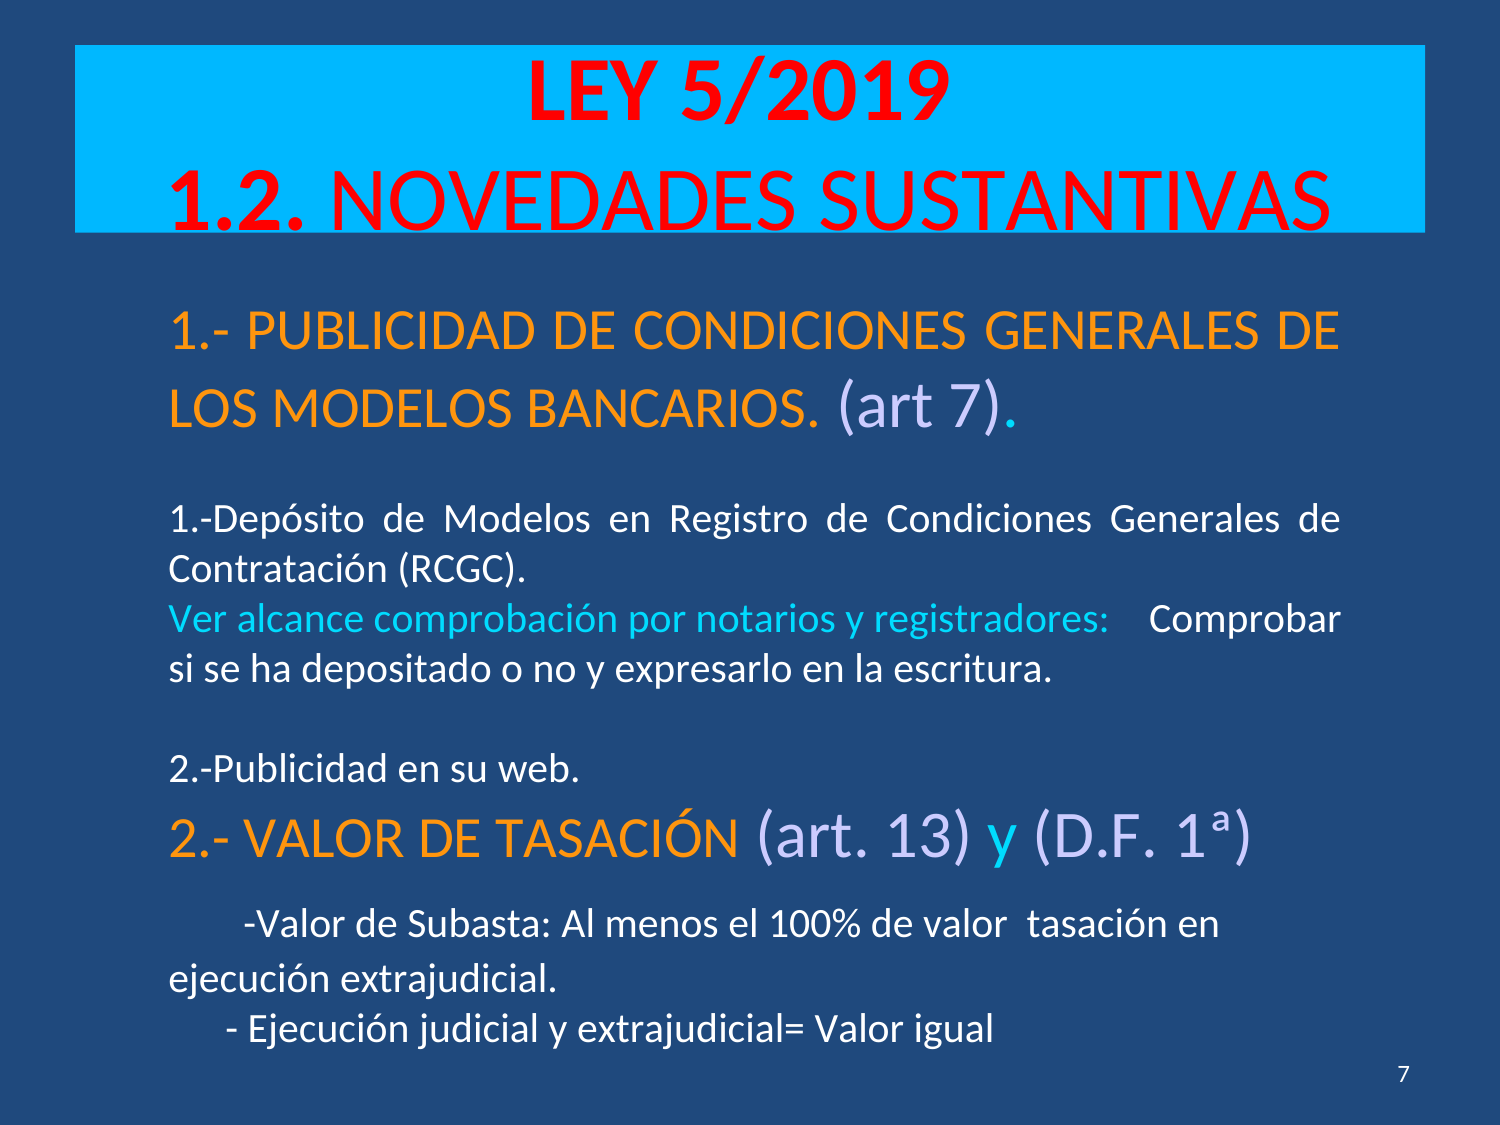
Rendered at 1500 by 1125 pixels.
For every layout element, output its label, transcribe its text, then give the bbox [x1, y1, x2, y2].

text_box <número> [1074, 1042, 1426, 1103]
text_box 1.- PUBLICIDAD DE CONDICIONES GENERALES DE LOS MODELOS BANCARIOS. (art 7). 1.-Depósito de Modelos en Registro de Condiciones Generales de Contratación (RCGC). Ver alcance comprobación por notarios y registradores: Comprobar si se ha depositado o no y expresarlo en la escritura. 2.-Publicidad en su web. 2.- VALOR DE TASACIÓN (art. 13) y (D.F. 1ª) -Valor de Subasta: Al menos el 100% de valor tasación en ejecución extrajudicial. - Ejecución judicial y extrajudicial= Valor igual [153, 283, 1357, 939]
text_box LEY 5/2019 1.2. NOVEDADES SUSTANTIVAS [75, 45, 1426, 233]
